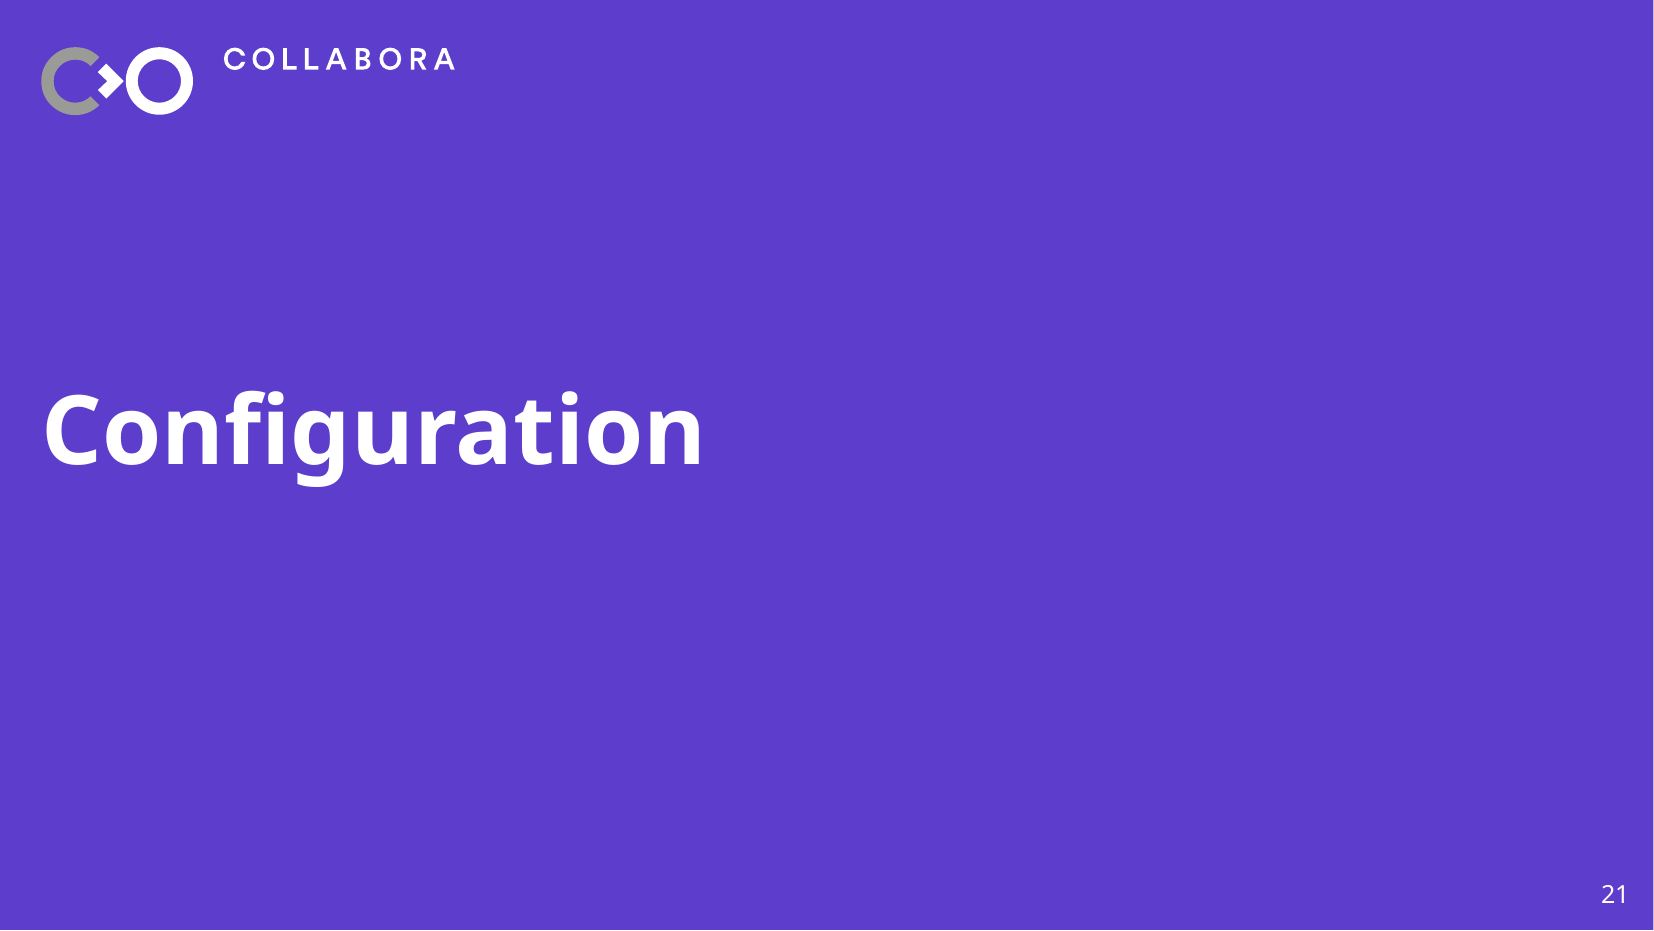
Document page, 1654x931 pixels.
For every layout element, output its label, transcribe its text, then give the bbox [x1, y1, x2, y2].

title Configuration [41, 329, 1530, 526]
